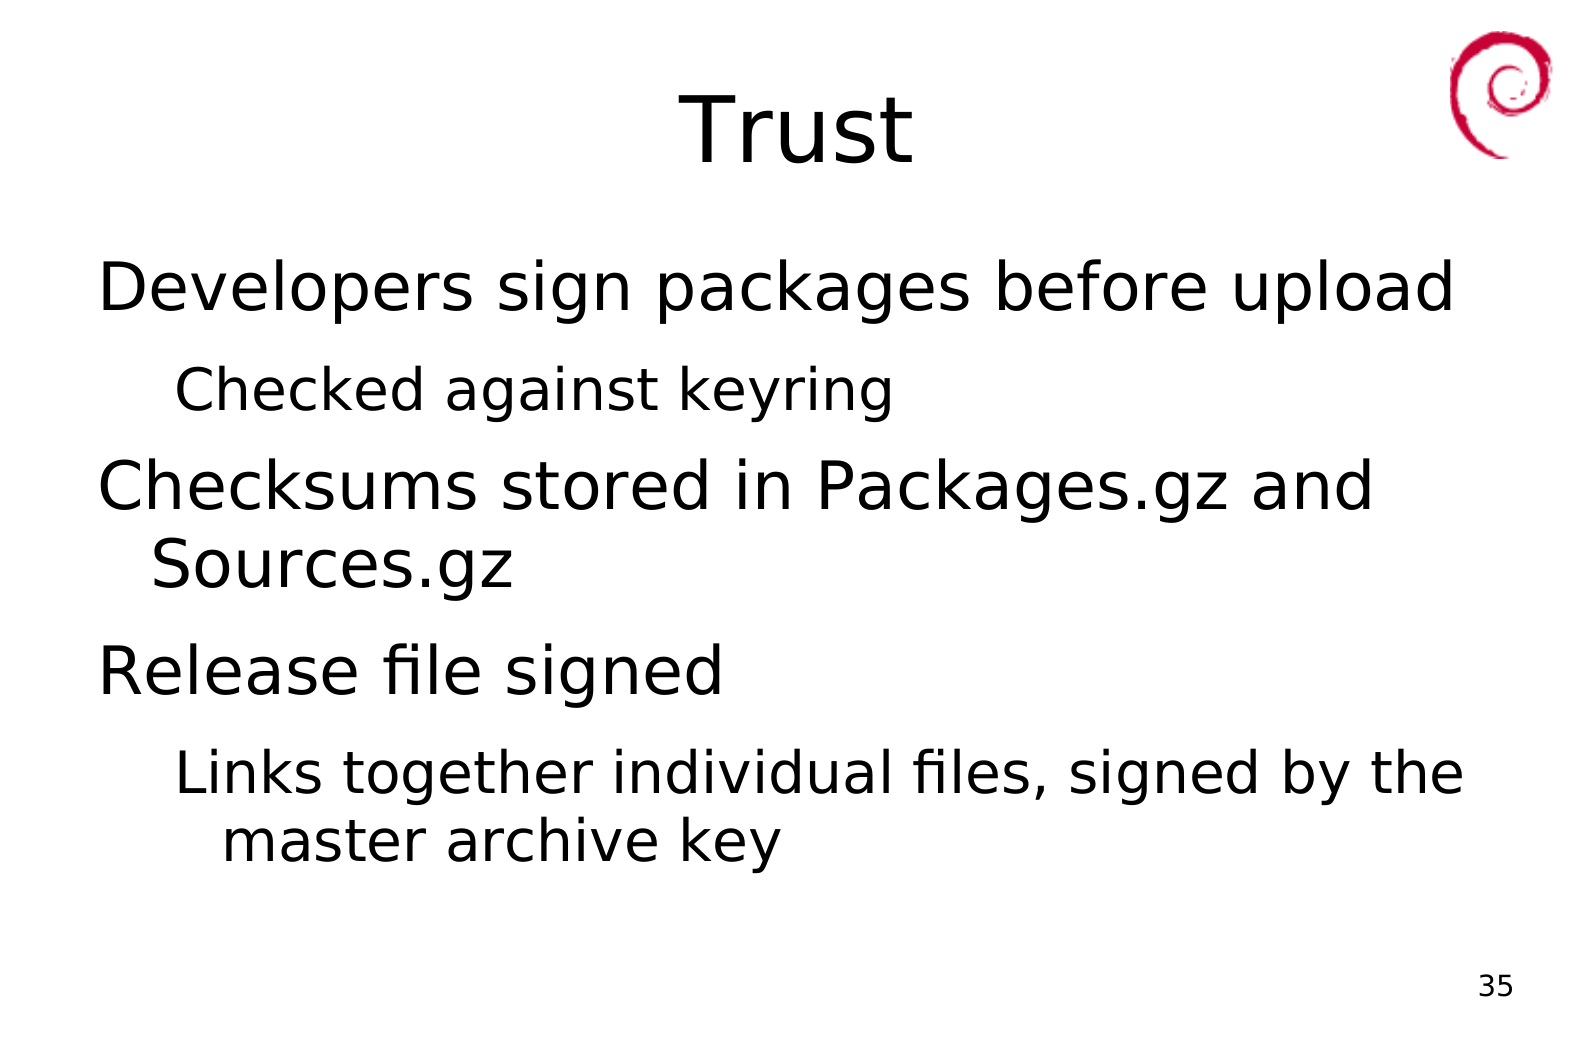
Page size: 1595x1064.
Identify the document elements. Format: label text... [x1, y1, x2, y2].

title Trust [79, 42, 1515, 221]
list Developers sign packages before upload Checked against keyring Checksums stored in Packages.gz and Sources.gz Release file signed Links together individual files, signed by the master archive key [79, 248, 1515, 951]
picture [1450, 31, 1555, 159]
